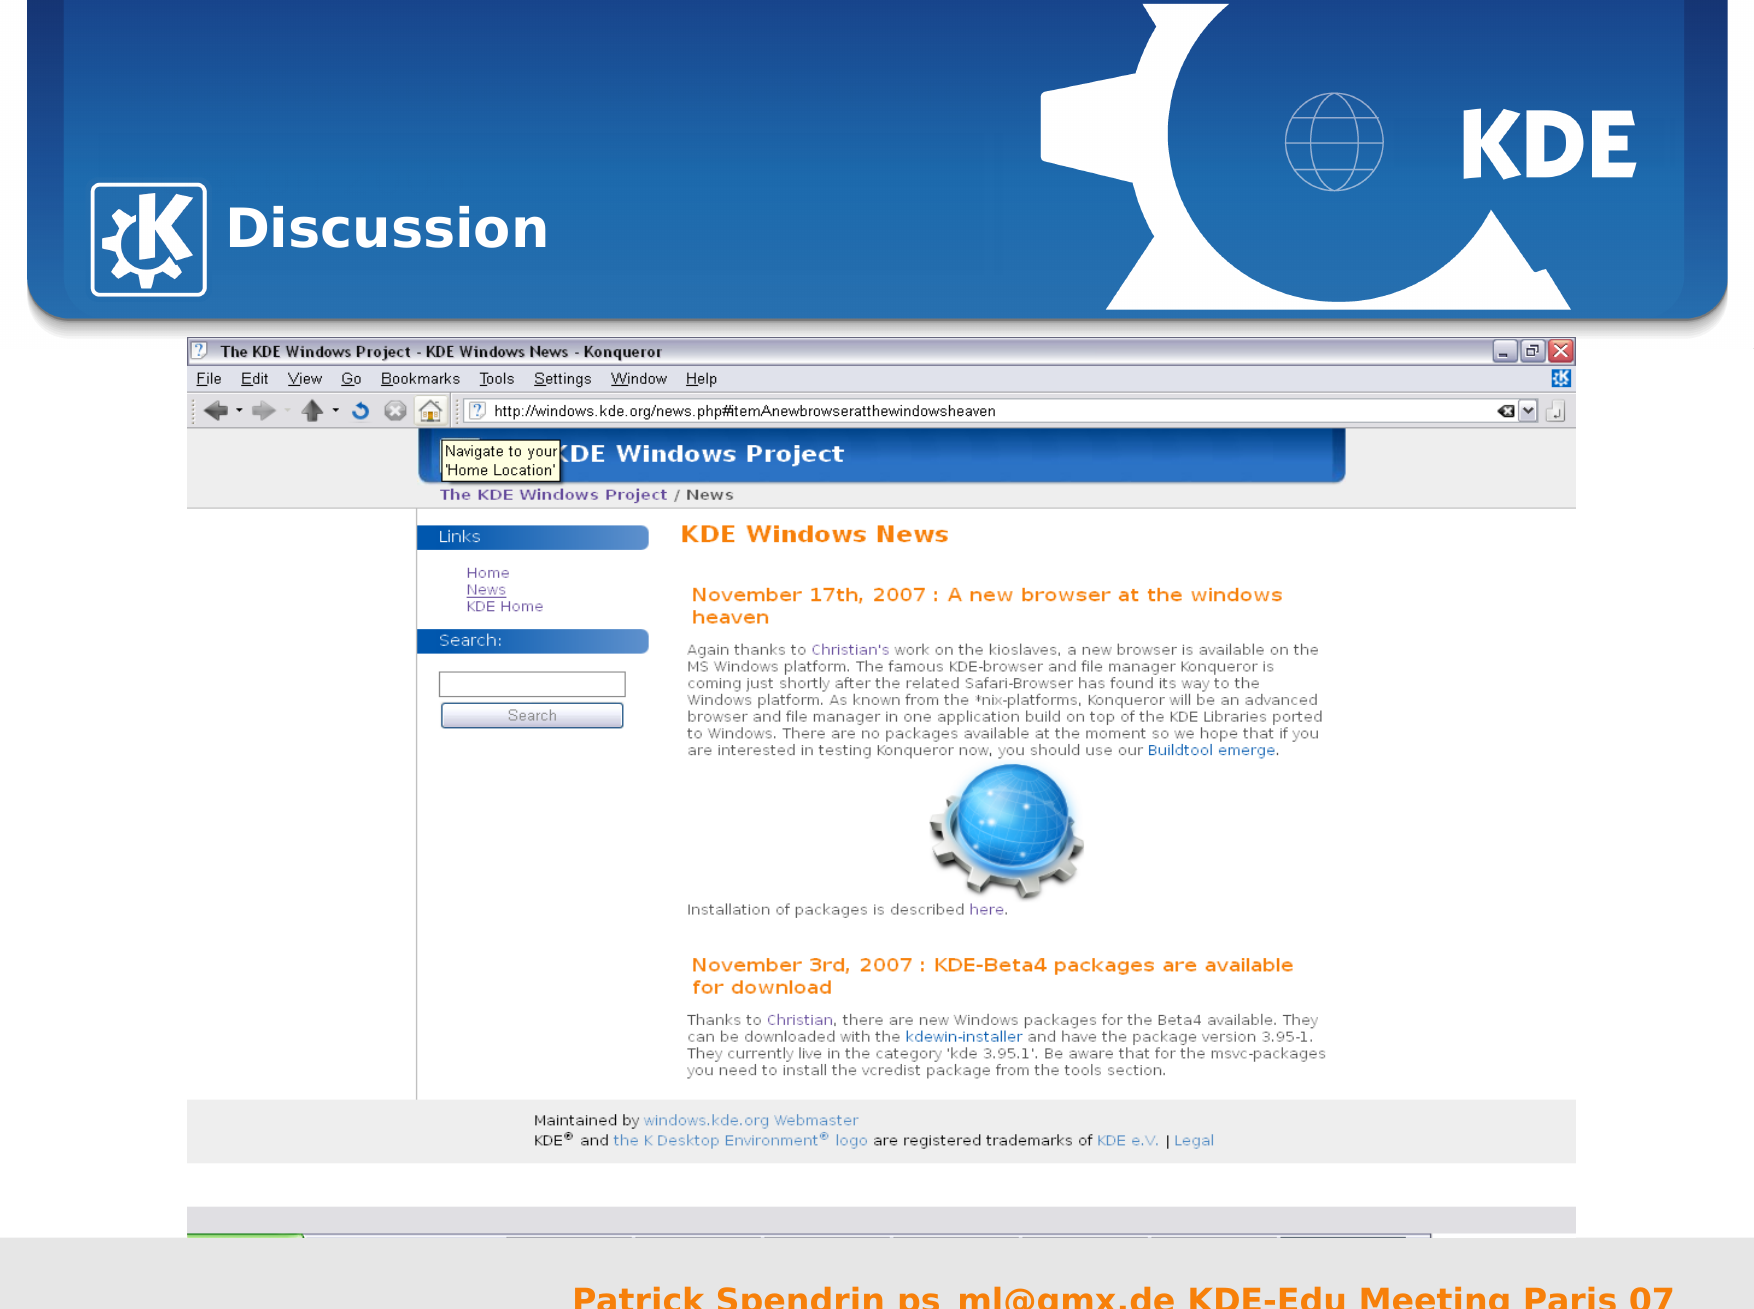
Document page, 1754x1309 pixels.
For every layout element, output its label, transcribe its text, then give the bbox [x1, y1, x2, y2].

title Discussion [225, 194, 1126, 264]
picture [0, 0, 1754, 1238]
